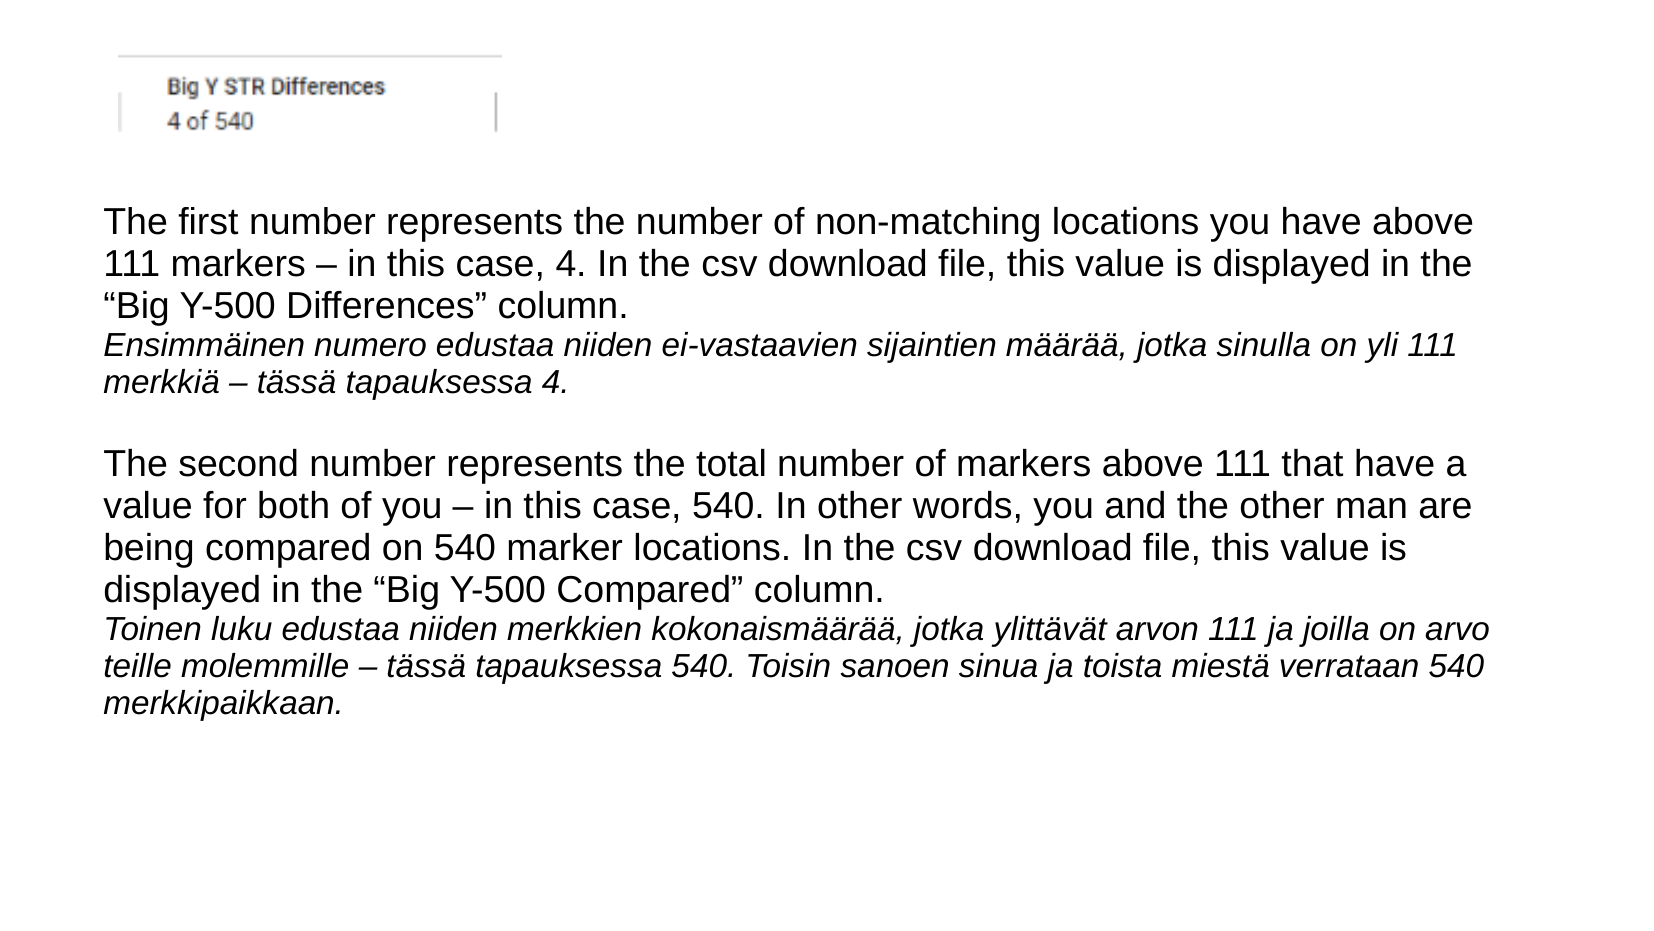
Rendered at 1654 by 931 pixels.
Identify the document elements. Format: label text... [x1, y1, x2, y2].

picture [118, 47, 502, 207]
text_box The first number represents the number of non-matching locations you have above 111 markers – in this case, 4. In the csv download file, this value is displayed in the “Big Y-500 Differences” column. Ensimmäinen numero edustaa niiden ei-vastaavien sijaintien määrää, jotka sinulla on yli 111 merkkiä – tässä tapauksessa 4. The second number represents the total number of markers above 111 that have a value for both of you – in this case, 540. In other words, you and the other man are being compared on 540 marker locations. In the csv download file, this value is displayed in the “Big Y-500 Compared” column. Toinen luku edustaa niiden merkkien kokonaismäärää, jotka ylittävät arvon 111 ja joilla on arvo teille molemmille – tässä tapauksessa 540. Toisin sanoen sinua ja toista miestä verrataan 540 merkkipaikkaan. [88, 193, 1536, 768]
